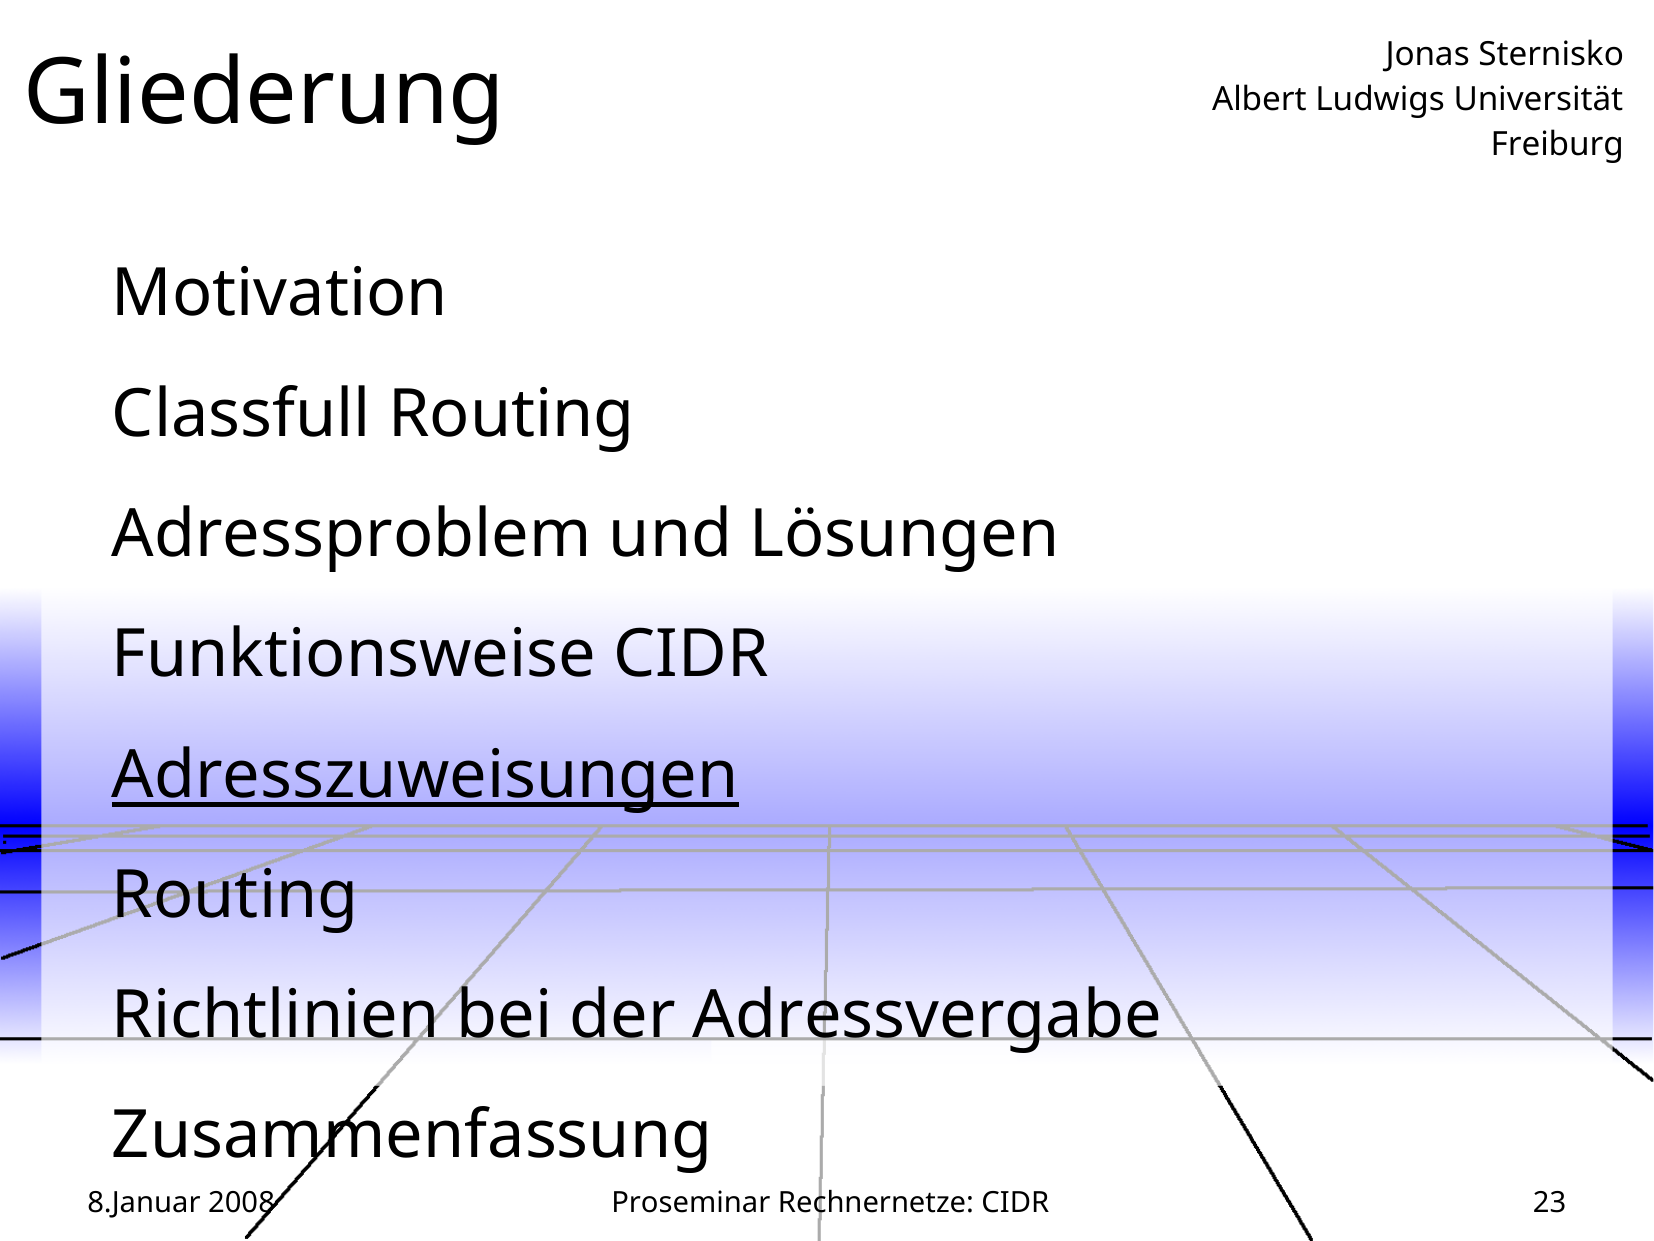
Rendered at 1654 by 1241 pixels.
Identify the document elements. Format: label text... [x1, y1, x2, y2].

picture [0, 0, 1654, 1241]
title Gliederung [23, 31, 1093, 146]
list Motivation Classfull Routing Adressproblem und Lösungen Funktionsweise CIDR Adresszuweisungen Routing Richtlinien bei der Adressvergabe Zusammenfassung [76, 185, 1565, 1137]
